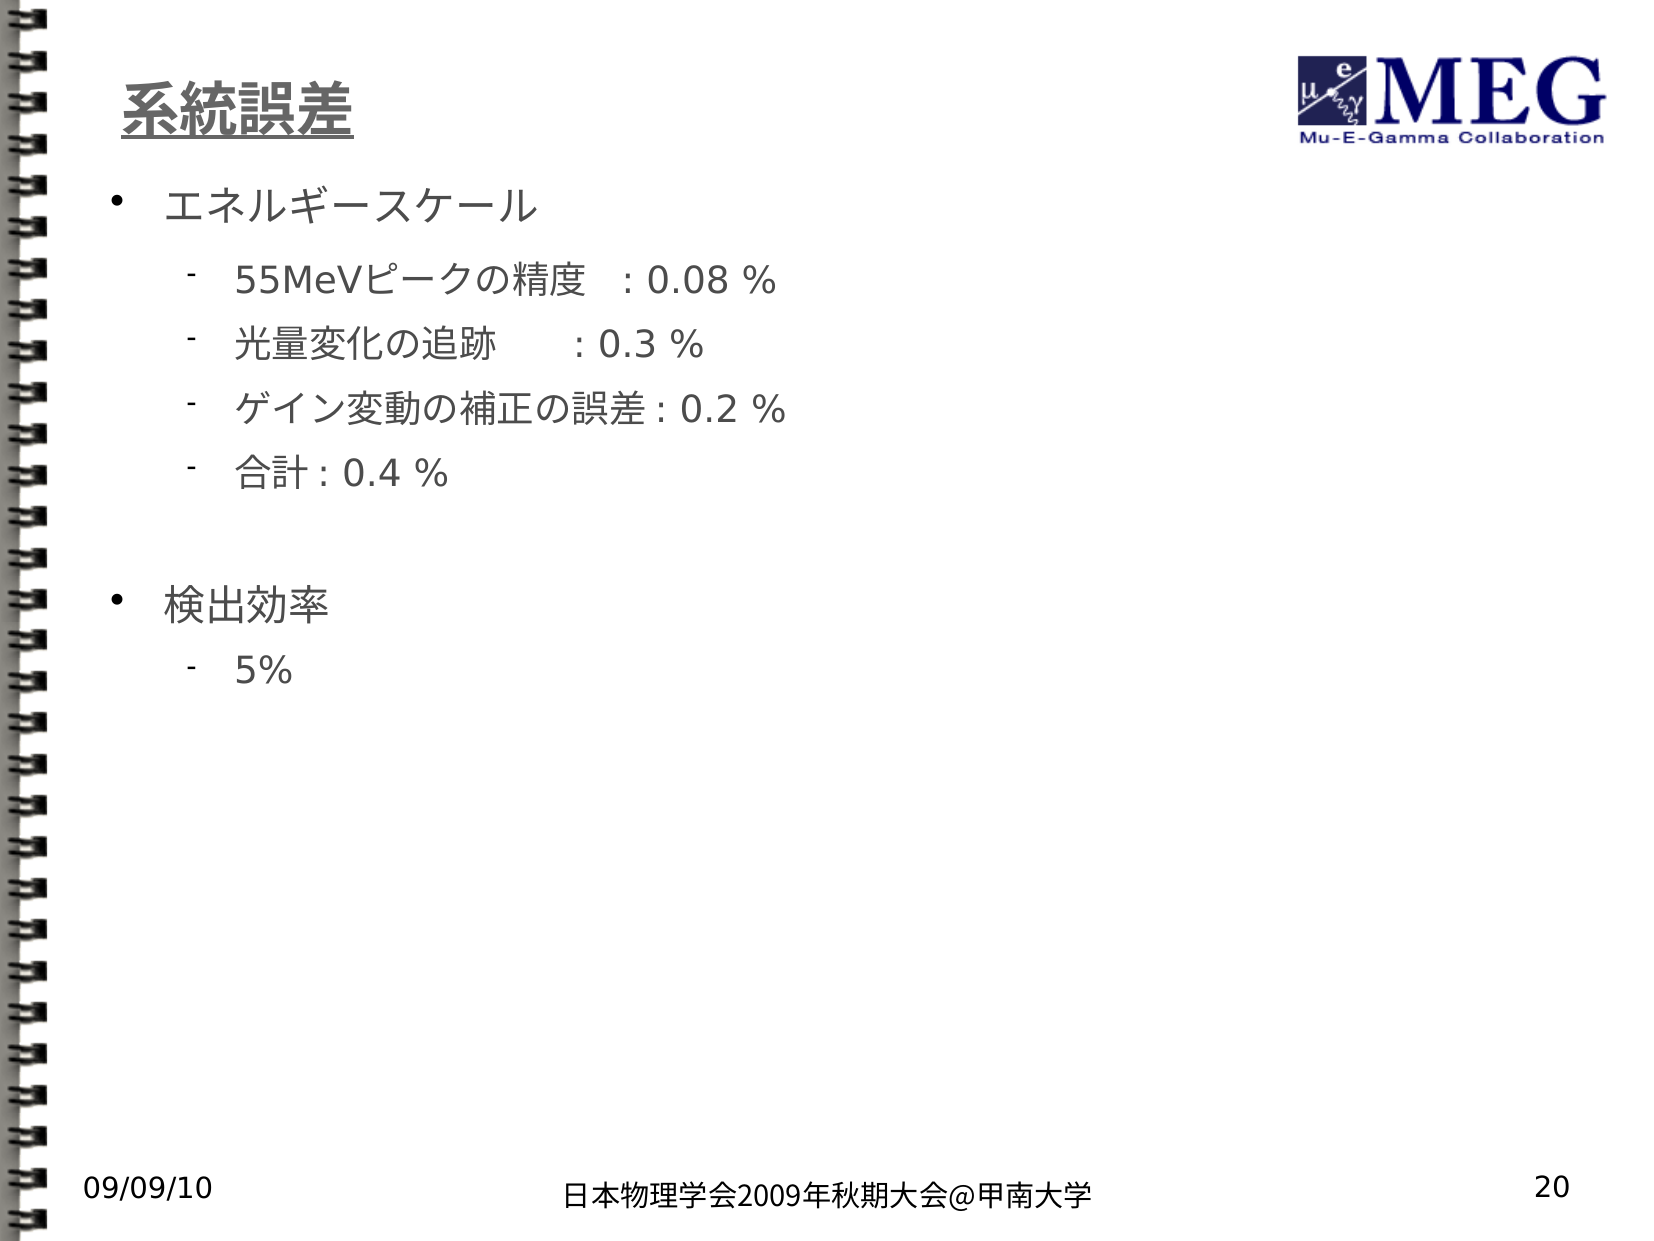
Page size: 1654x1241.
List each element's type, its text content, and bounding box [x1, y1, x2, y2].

title 系統誤差 [121, 50, 1614, 162]
picture [0, 0, 1654, 1241]
list エネルギースケール 55MeVピークの精度 : 0.08 % 光量変化の追跡 : 0.3 % ゲイン変動の補正の誤差 : 0.2 % 合計 : 0.4 % 検出効率 5% [92, 174, 1571, 1094]
